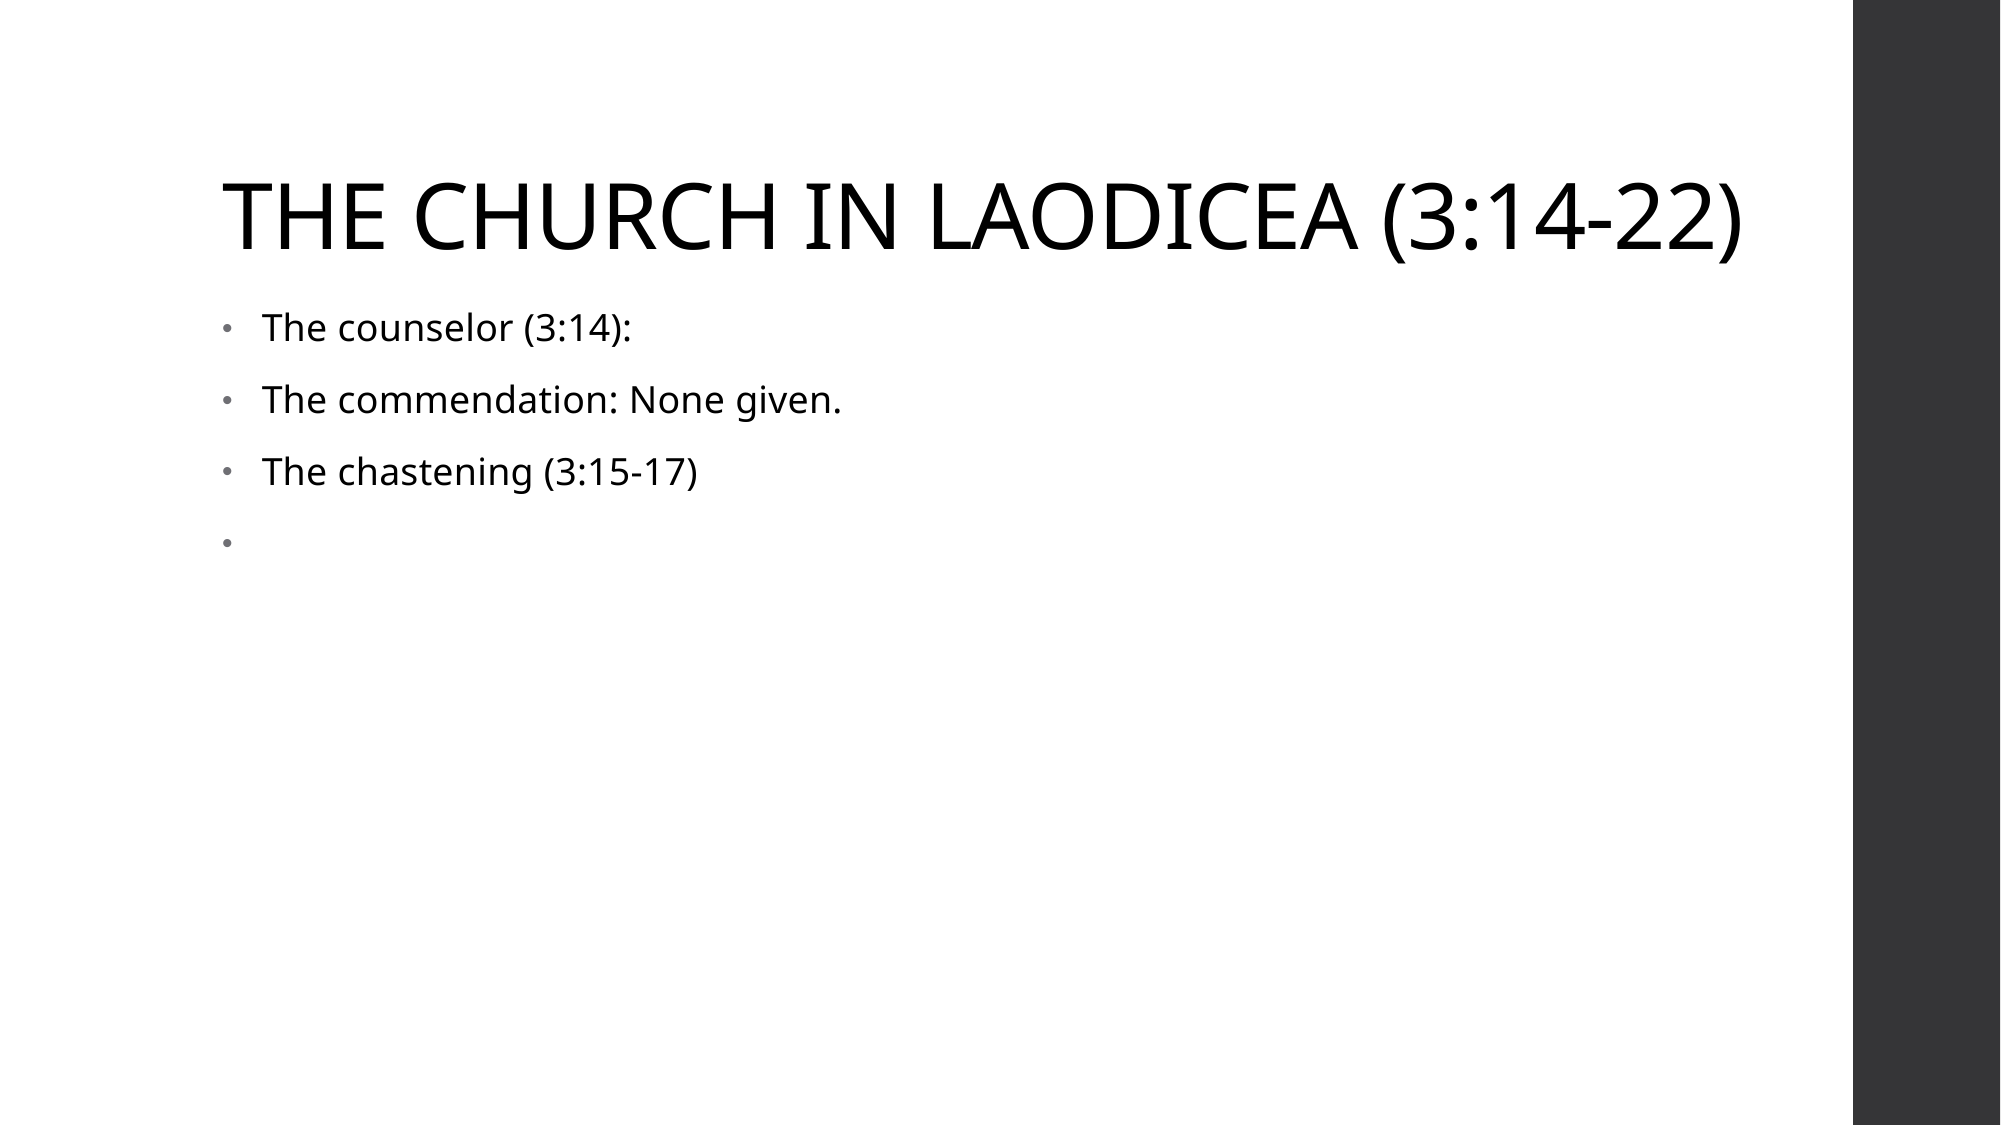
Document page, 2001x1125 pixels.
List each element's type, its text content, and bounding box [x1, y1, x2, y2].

title THE CHURCH IN LAODICEA (3:14-22) [206, 60, 1797, 278]
list The counselor (3:14): The commendation: None given. The chastening (3:15-17) [206, 299, 1617, 1014]
